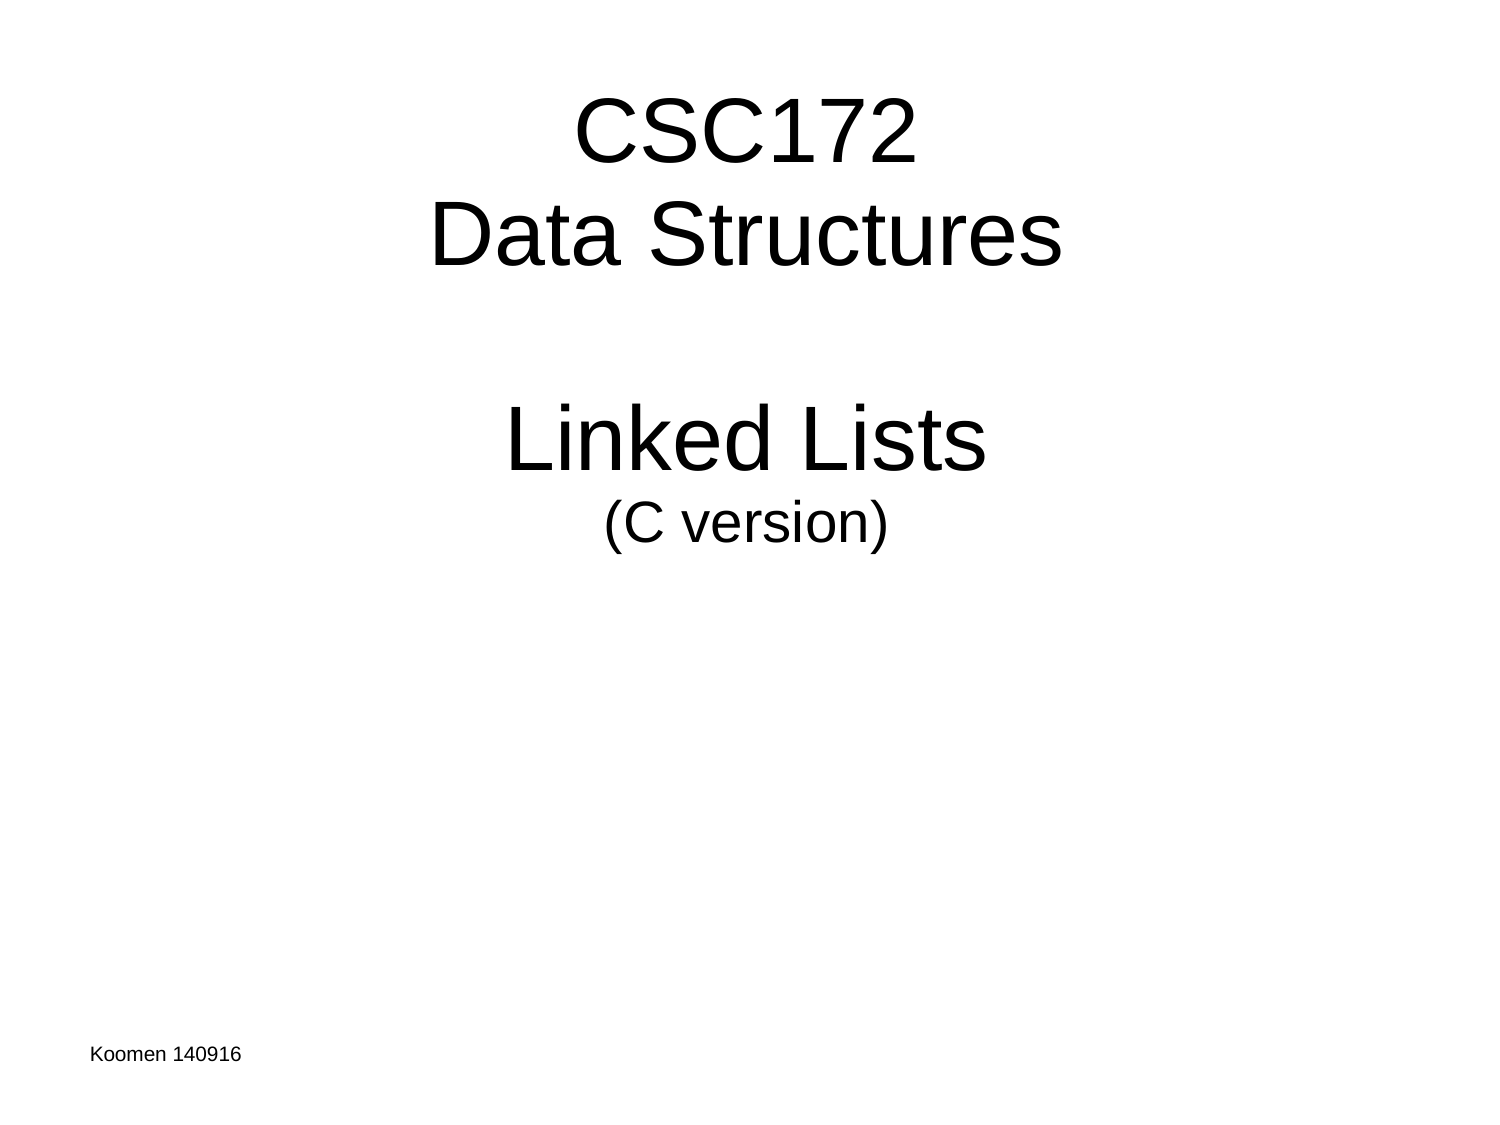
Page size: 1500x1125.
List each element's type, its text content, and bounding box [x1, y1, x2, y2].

text_box Koomen 140916 [75, 1035, 391, 1074]
title CSC172 Data Structures Linked Lists (C version) [71, 79, 1422, 555]
